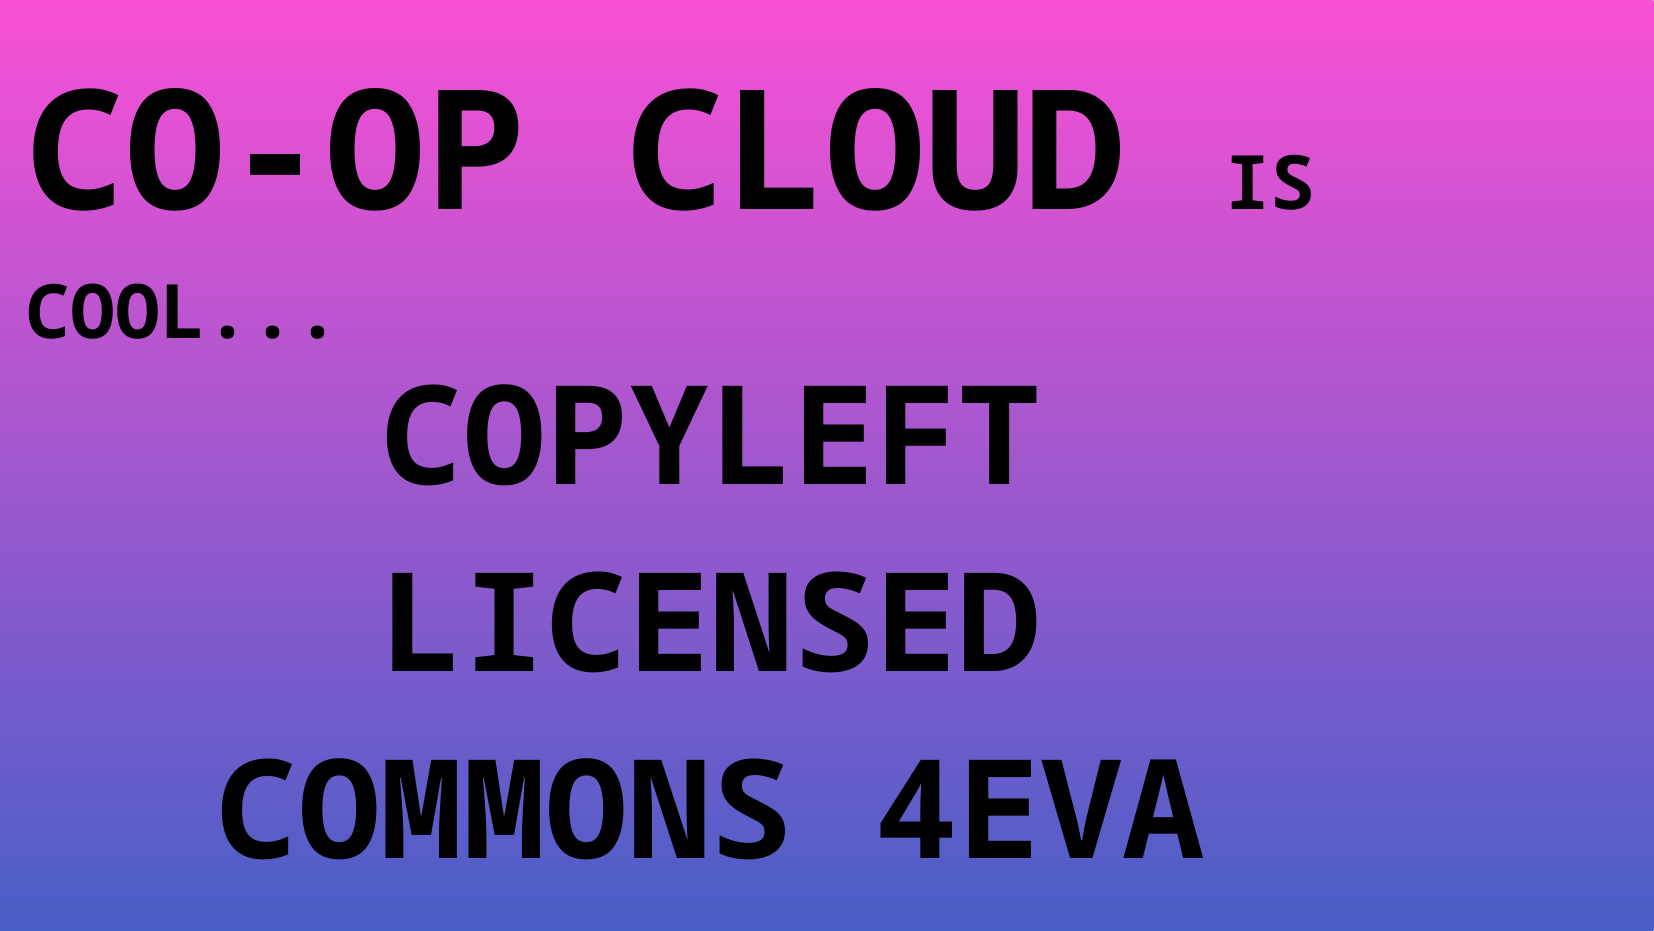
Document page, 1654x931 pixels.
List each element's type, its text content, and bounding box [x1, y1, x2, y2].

text_box COPYLEFT LICENSED COMMONS 4EVA SUNFLOWER EMOJI [200, 329, 1412, 762]
text_box CO-OP CLOUD IS COOL... [11, 23, 1654, 283]
